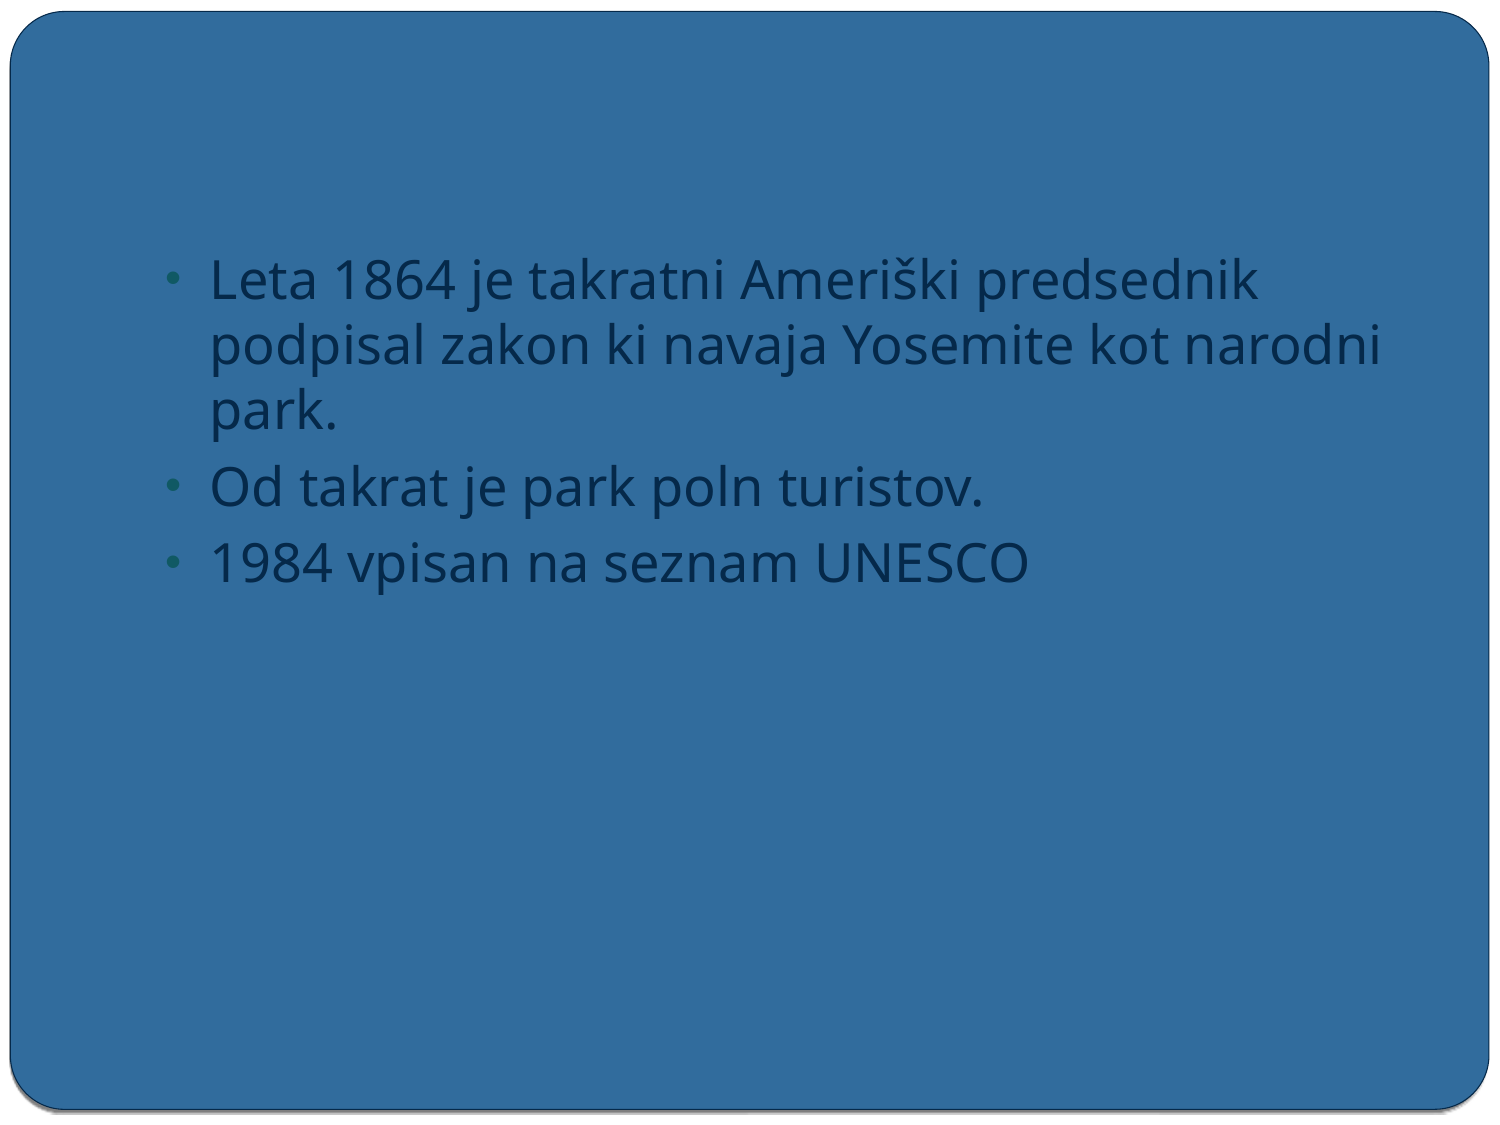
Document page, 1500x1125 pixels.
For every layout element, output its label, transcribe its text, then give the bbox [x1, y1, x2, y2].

list Leta 1864 je takratni Ameriški predsednik podpisal zakon ki navaja Yosemite kot narodni park. Od takrat je park poln turistov. 1984 vpisan na seznam UNESCO [150, 237, 1425, 988]
